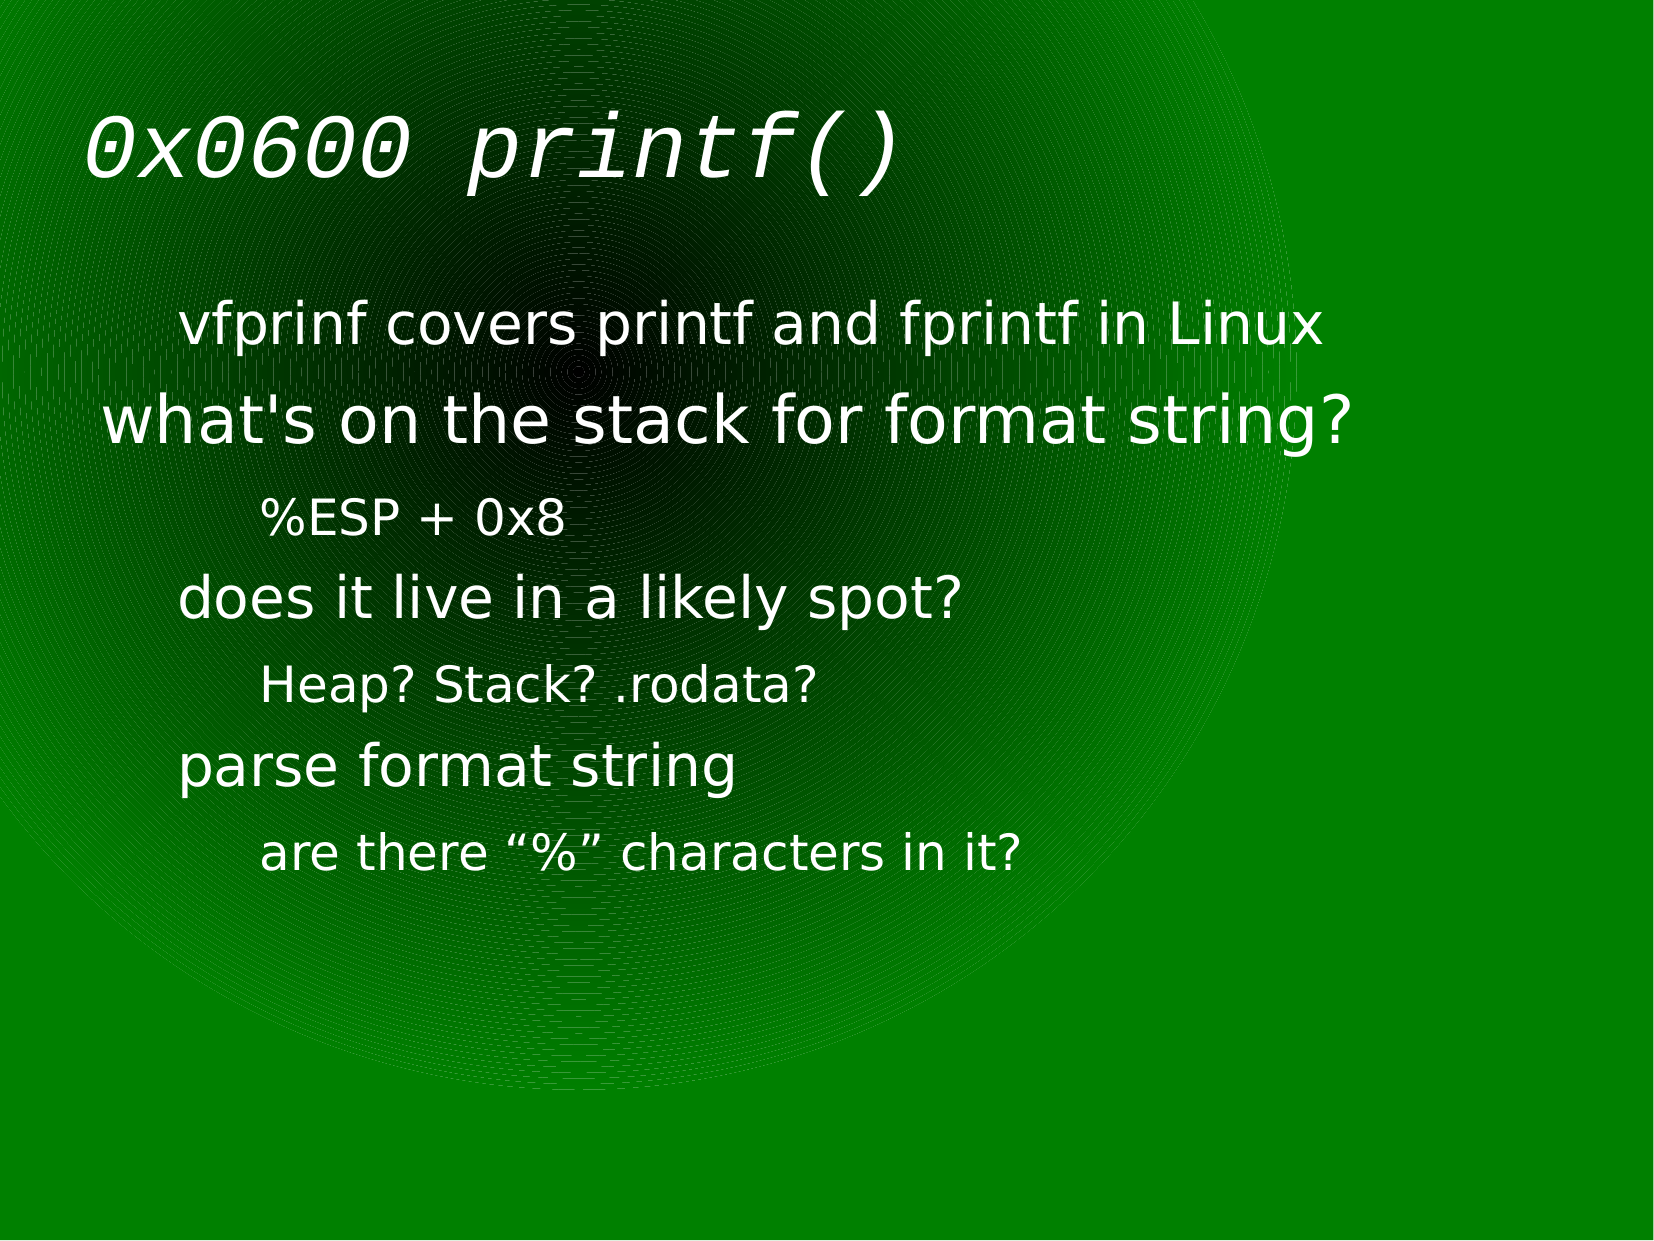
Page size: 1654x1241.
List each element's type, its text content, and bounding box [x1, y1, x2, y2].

title 0x0600 printf() [82, 56, 1571, 250]
list vfprinf covers printf and fprintf in Linux what's on the stack for format string? %ESP + 0x8 does it live in a likely spot? Heap? Stack? .rodata? parse format string are there “%” characters in it? [82, 290, 1571, 1094]
